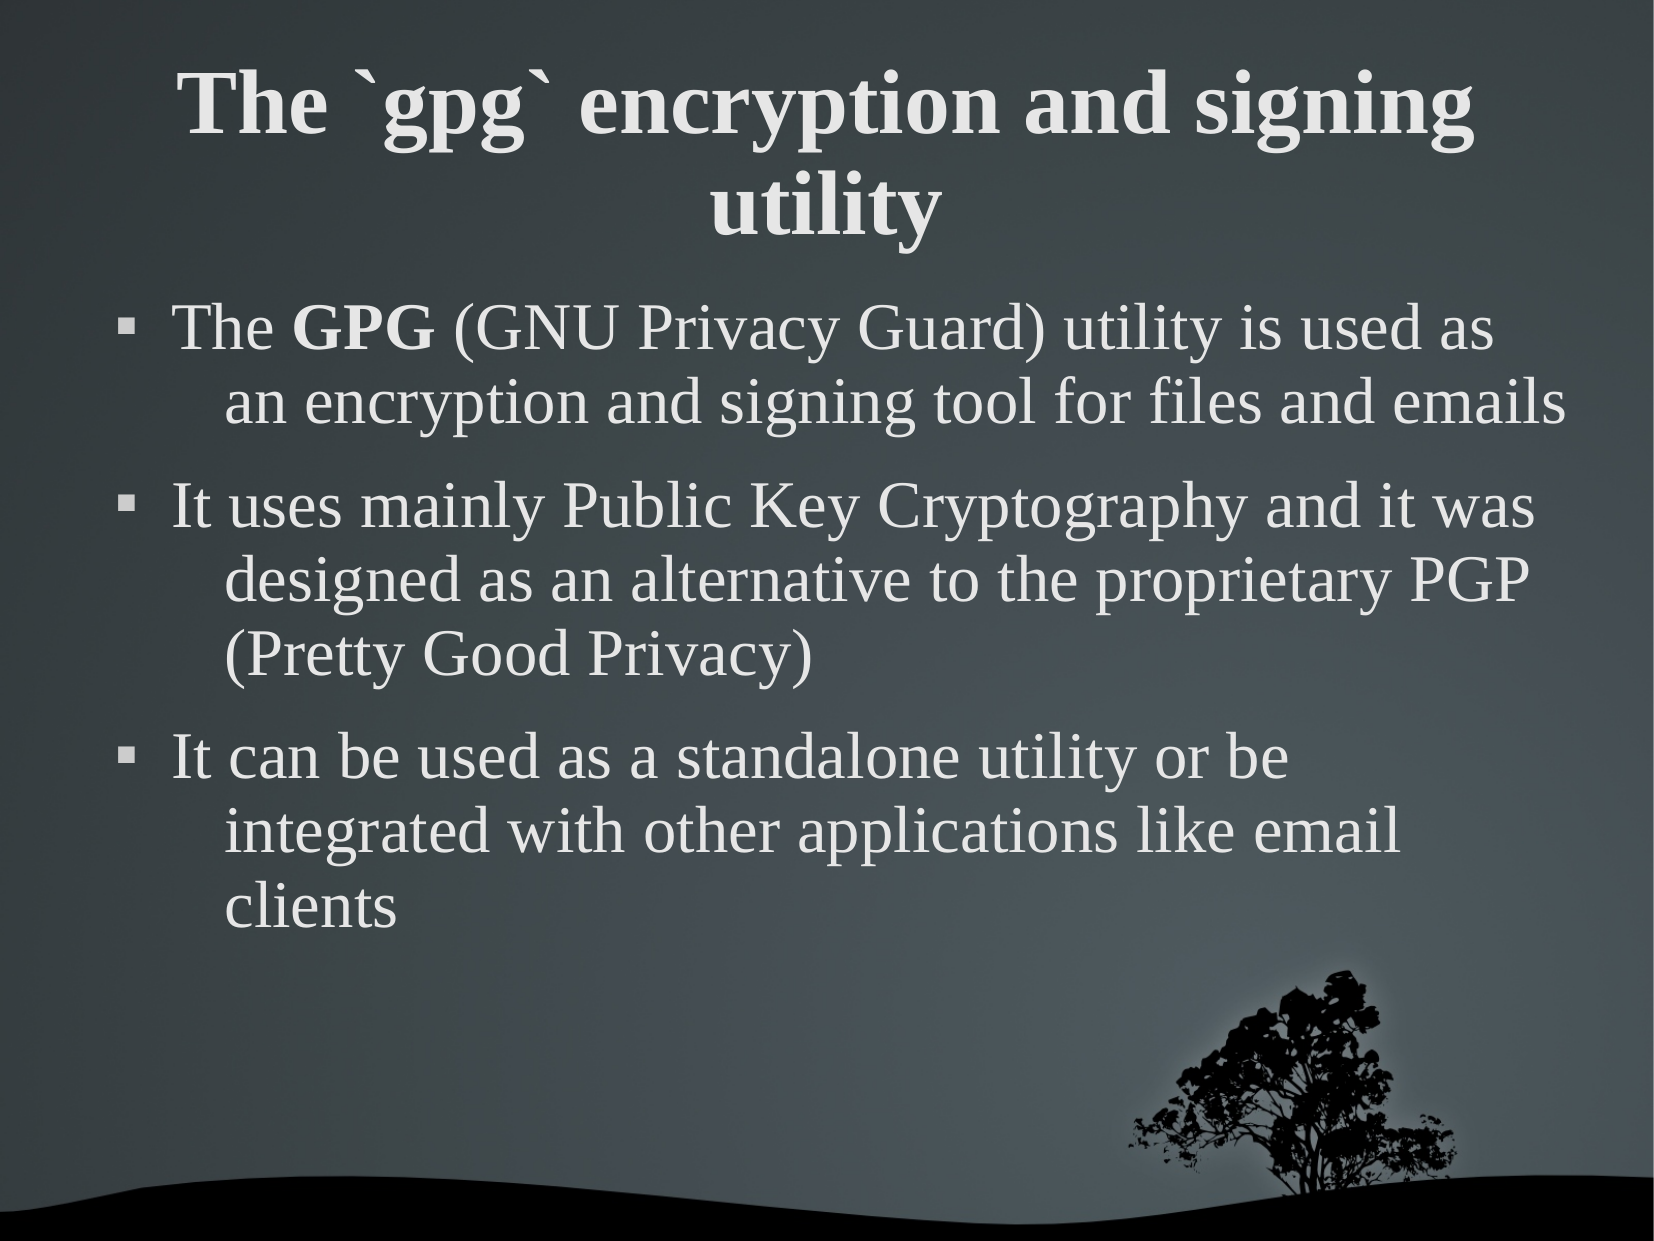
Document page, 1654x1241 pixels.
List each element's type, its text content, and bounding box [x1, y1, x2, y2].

list The GPG (GNU Privacy Guard) utility is used as an encryption and signing tool for files and emails It uses mainly Public Key Cryptography and it was designed as an alternative to the proprietary PGP (Pretty Good Privacy) It can be used as a standalone utility or be integrated with other applications like email clients [82, 290, 1571, 1164]
title The `gpg` encryption and signing utility [82, 33, 1571, 273]
picture [0, 0, 1654, 1241]
